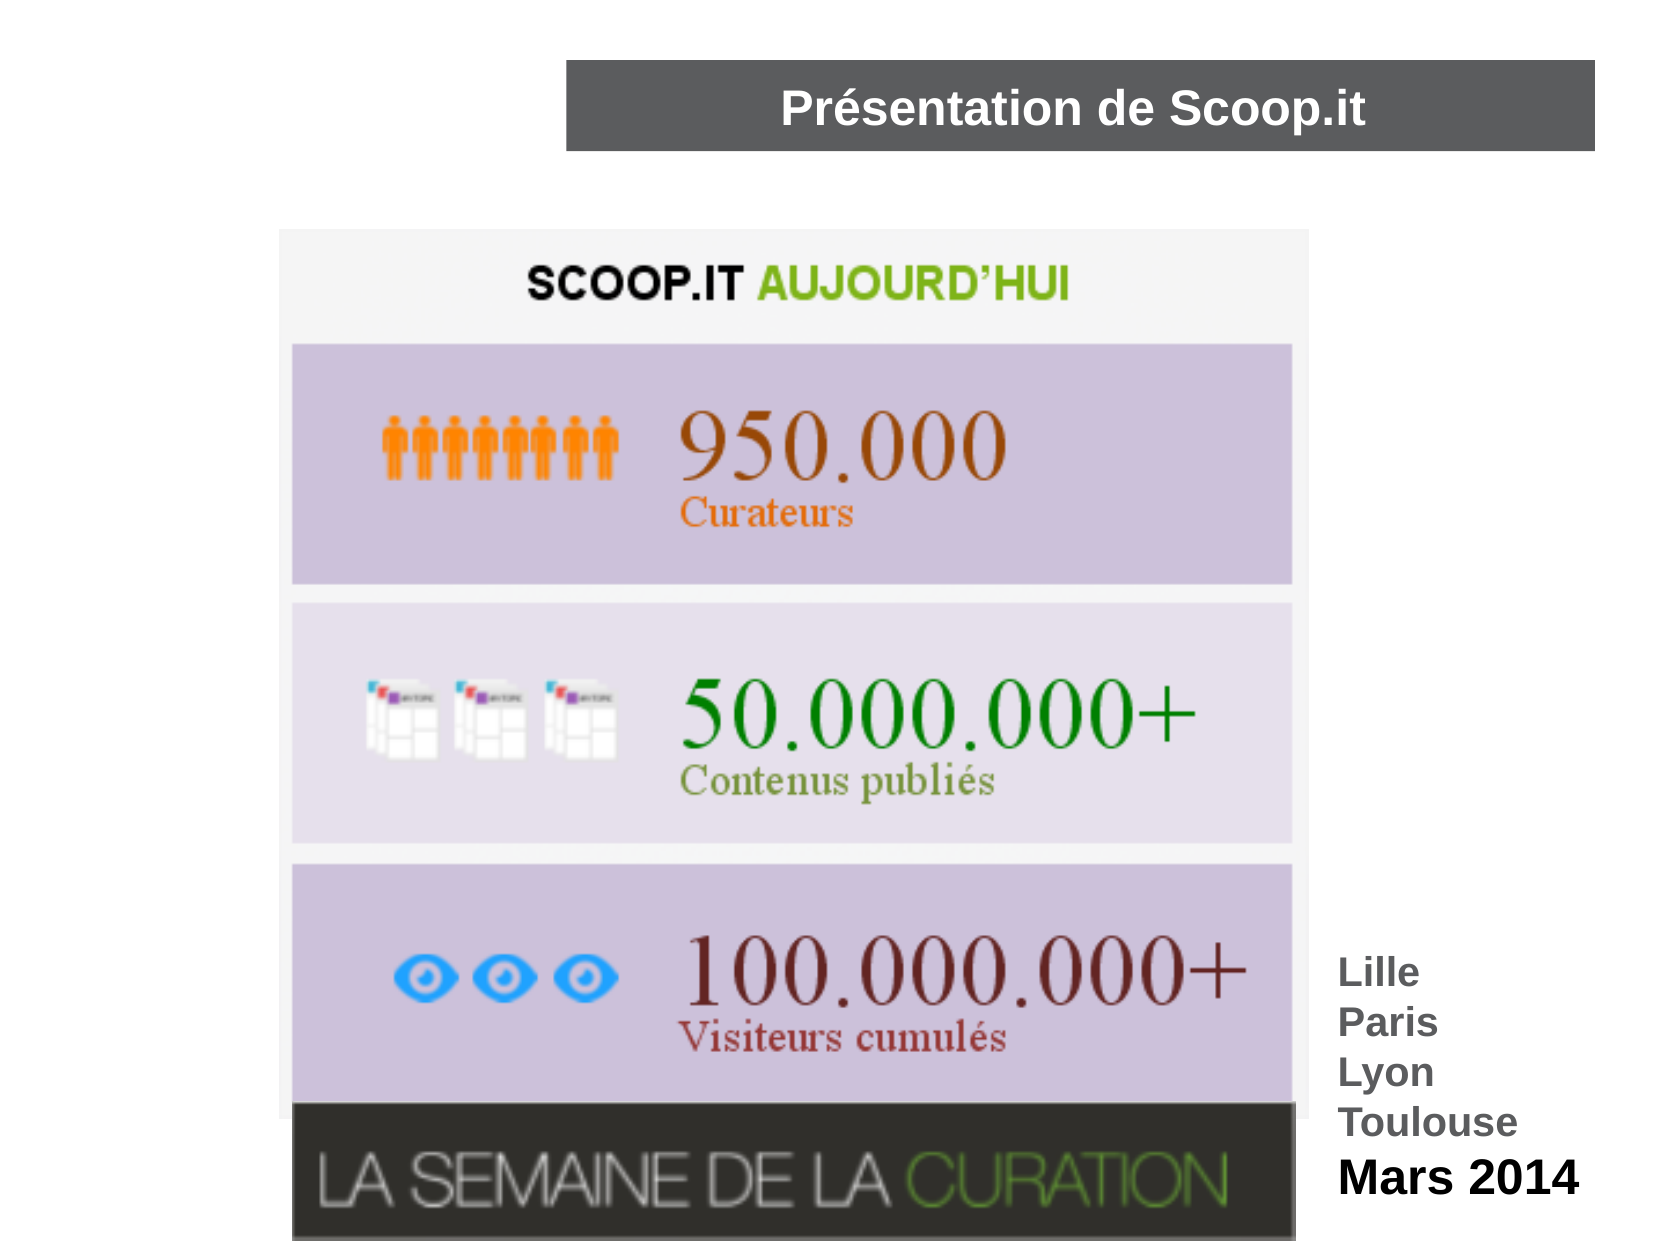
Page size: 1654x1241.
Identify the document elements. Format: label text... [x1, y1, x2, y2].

picture [279, 229, 1309, 1241]
text_box Présentation de Scoop.it [566, 60, 1595, 152]
text_box Lille Paris Lyon Toulouse Mars 2014 [1322, 937, 1595, 1213]
